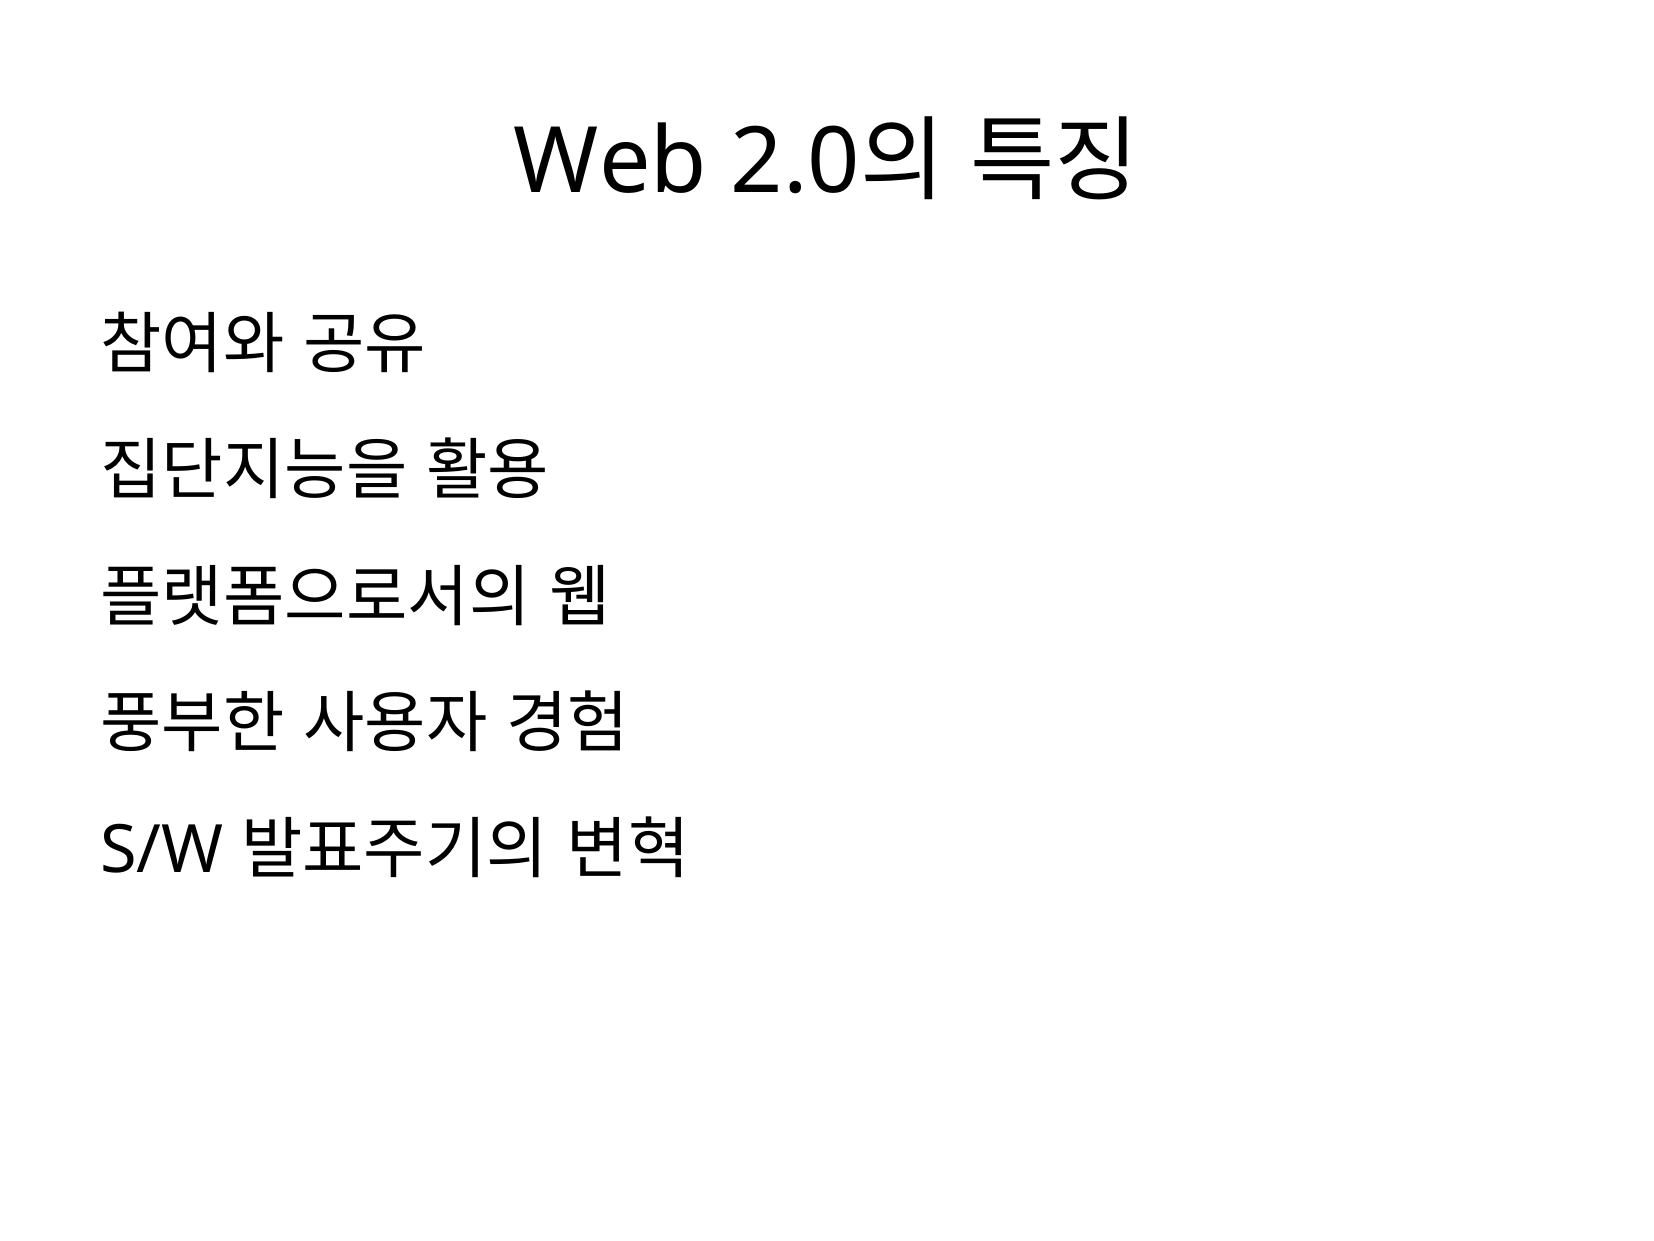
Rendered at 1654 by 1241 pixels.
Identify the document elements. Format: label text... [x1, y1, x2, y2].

list 참여와 공유 집단지능을 활용 플랫폼으로서의 웹 풍부한 사용자 경험 S/W 발표주기의 변혁 [82, 290, 1571, 1109]
title Web 2.0의 특징 [82, 49, 1571, 257]
